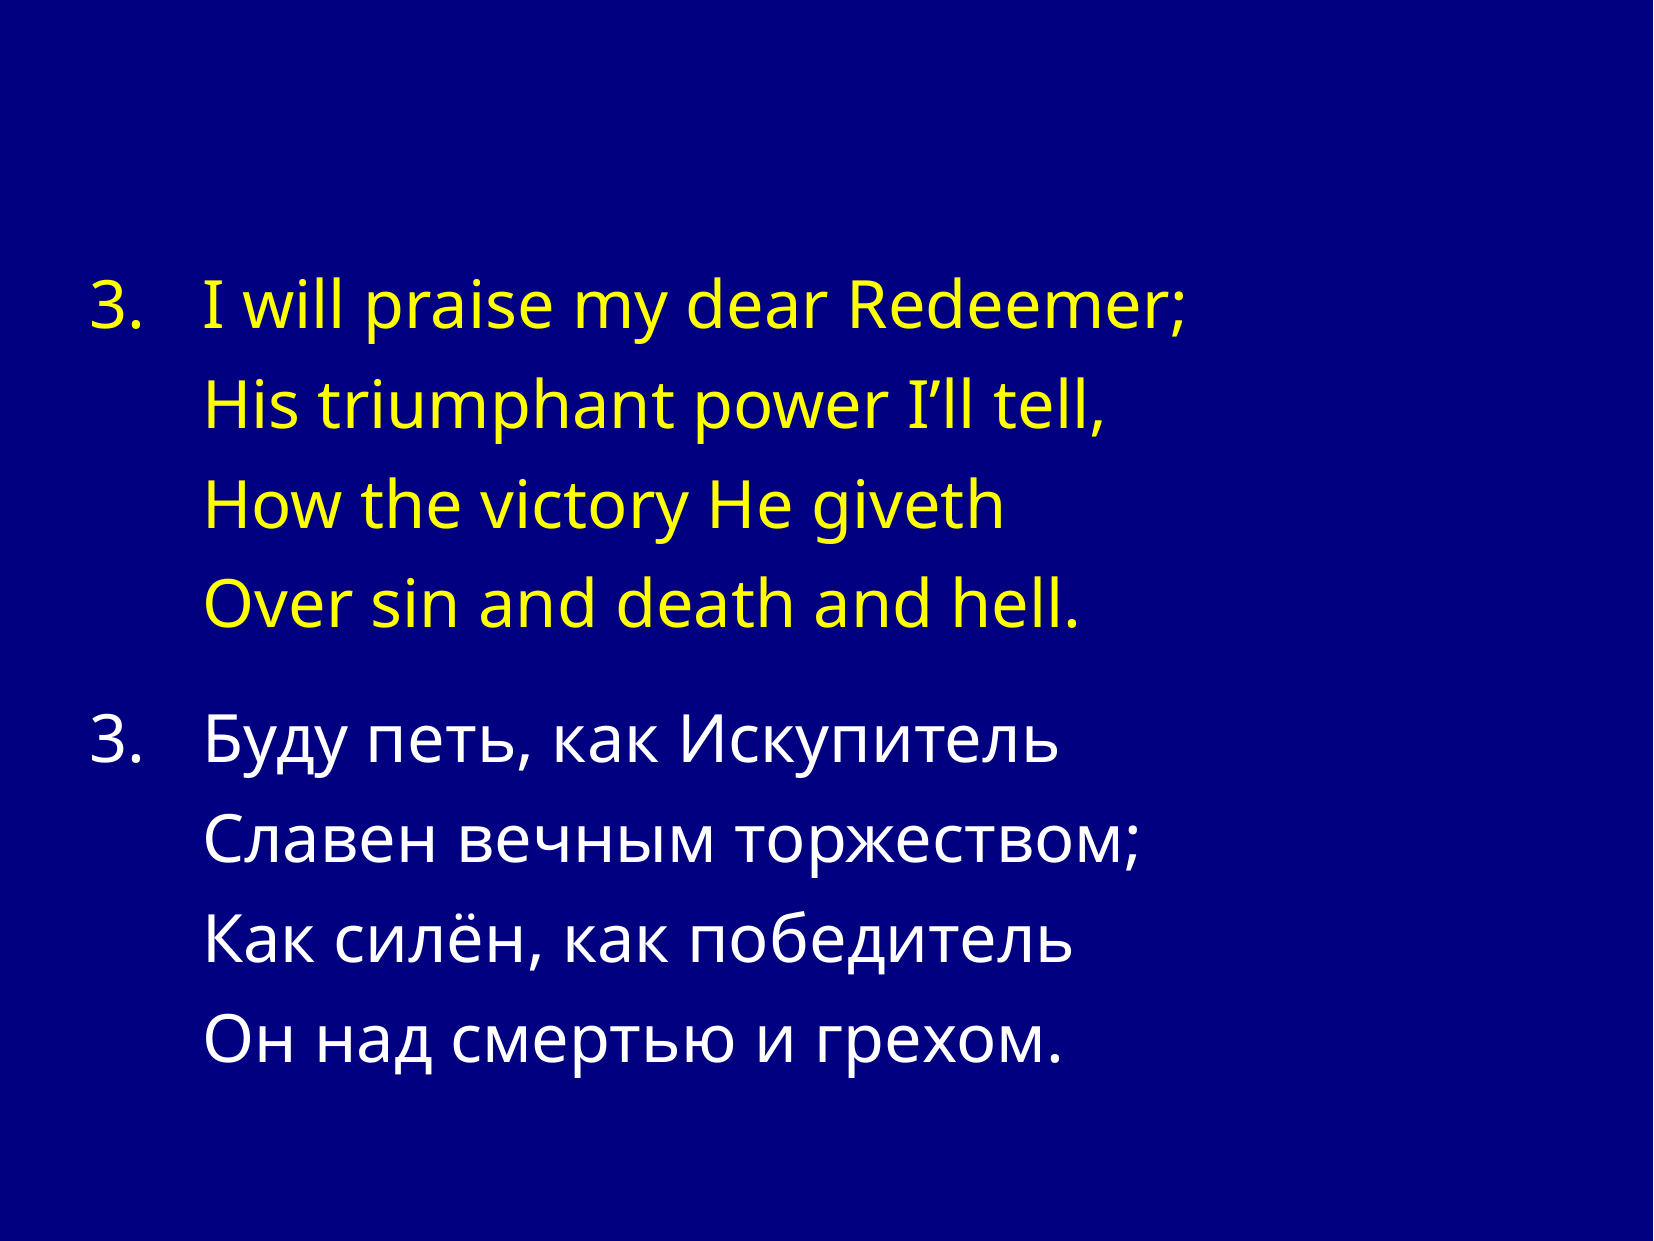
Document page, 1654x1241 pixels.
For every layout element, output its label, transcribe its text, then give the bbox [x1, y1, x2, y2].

text_box 3. Буду петь, как Искупитель Славен вечным торжеством; Как силён, как победитель Он над смертью и грехом. [75, 675, 1576, 1163]
text_box 3. I will praise my dear Redeemer; His triumphant power I’ll tell, How the victory He giveth Over sin and death and hell. [75, 150, 1576, 638]
